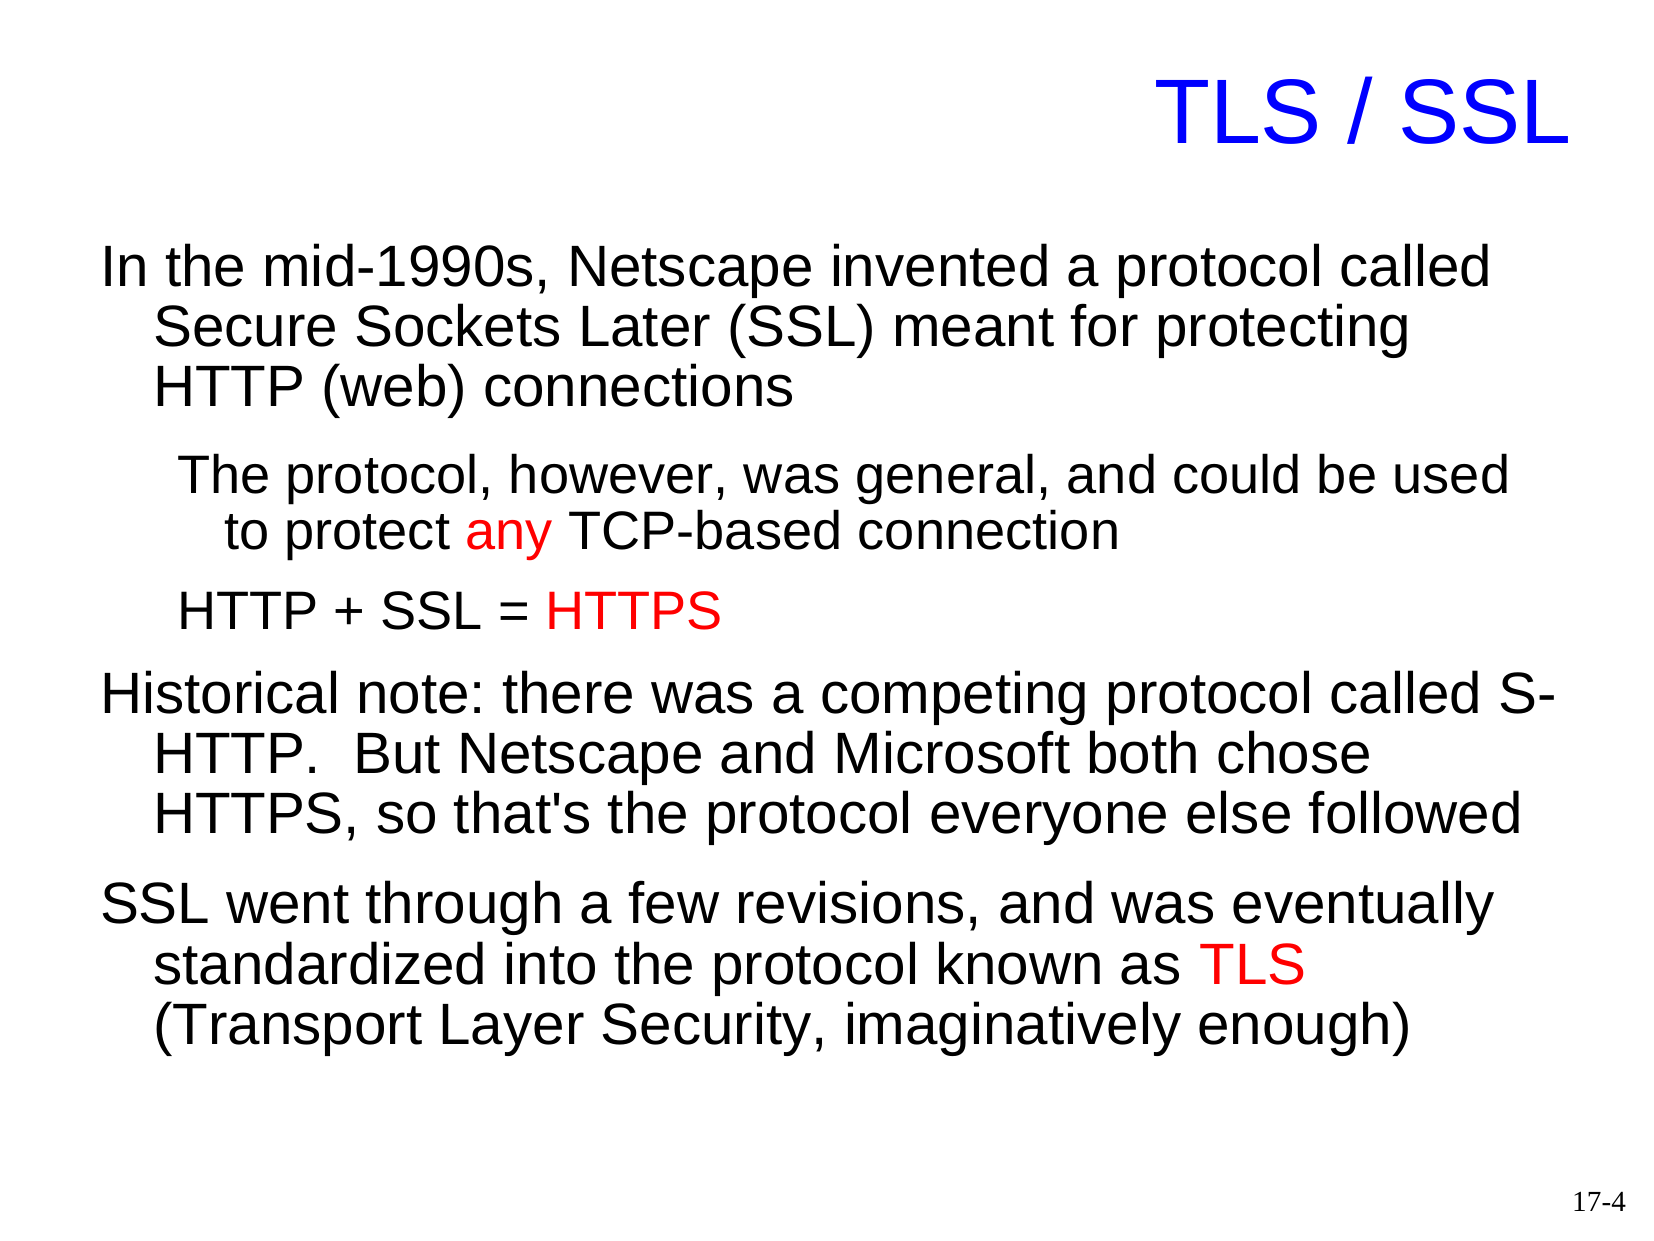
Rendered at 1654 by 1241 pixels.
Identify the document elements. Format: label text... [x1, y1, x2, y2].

list In the mid-1990s, Netscape invented a protocol called Secure Sockets Later (SSL) meant for protecting HTTP (web) connections The protocol, however, was general, and could be used to protect any TCP-based connection HTTP + SSL = HTTPS Historical note: there was a competing protocol called S-HTTP. But Netscape and Microsoft both chose HTTPS, so that's the protocol everyone else followed SSL went through a few revisions, and was eventually standardized into the protocol known as TLS (Transport Layer Security, imaginatively enough) [82, 237, 1571, 1156]
title TLS / SSL [84, 18, 1573, 211]
